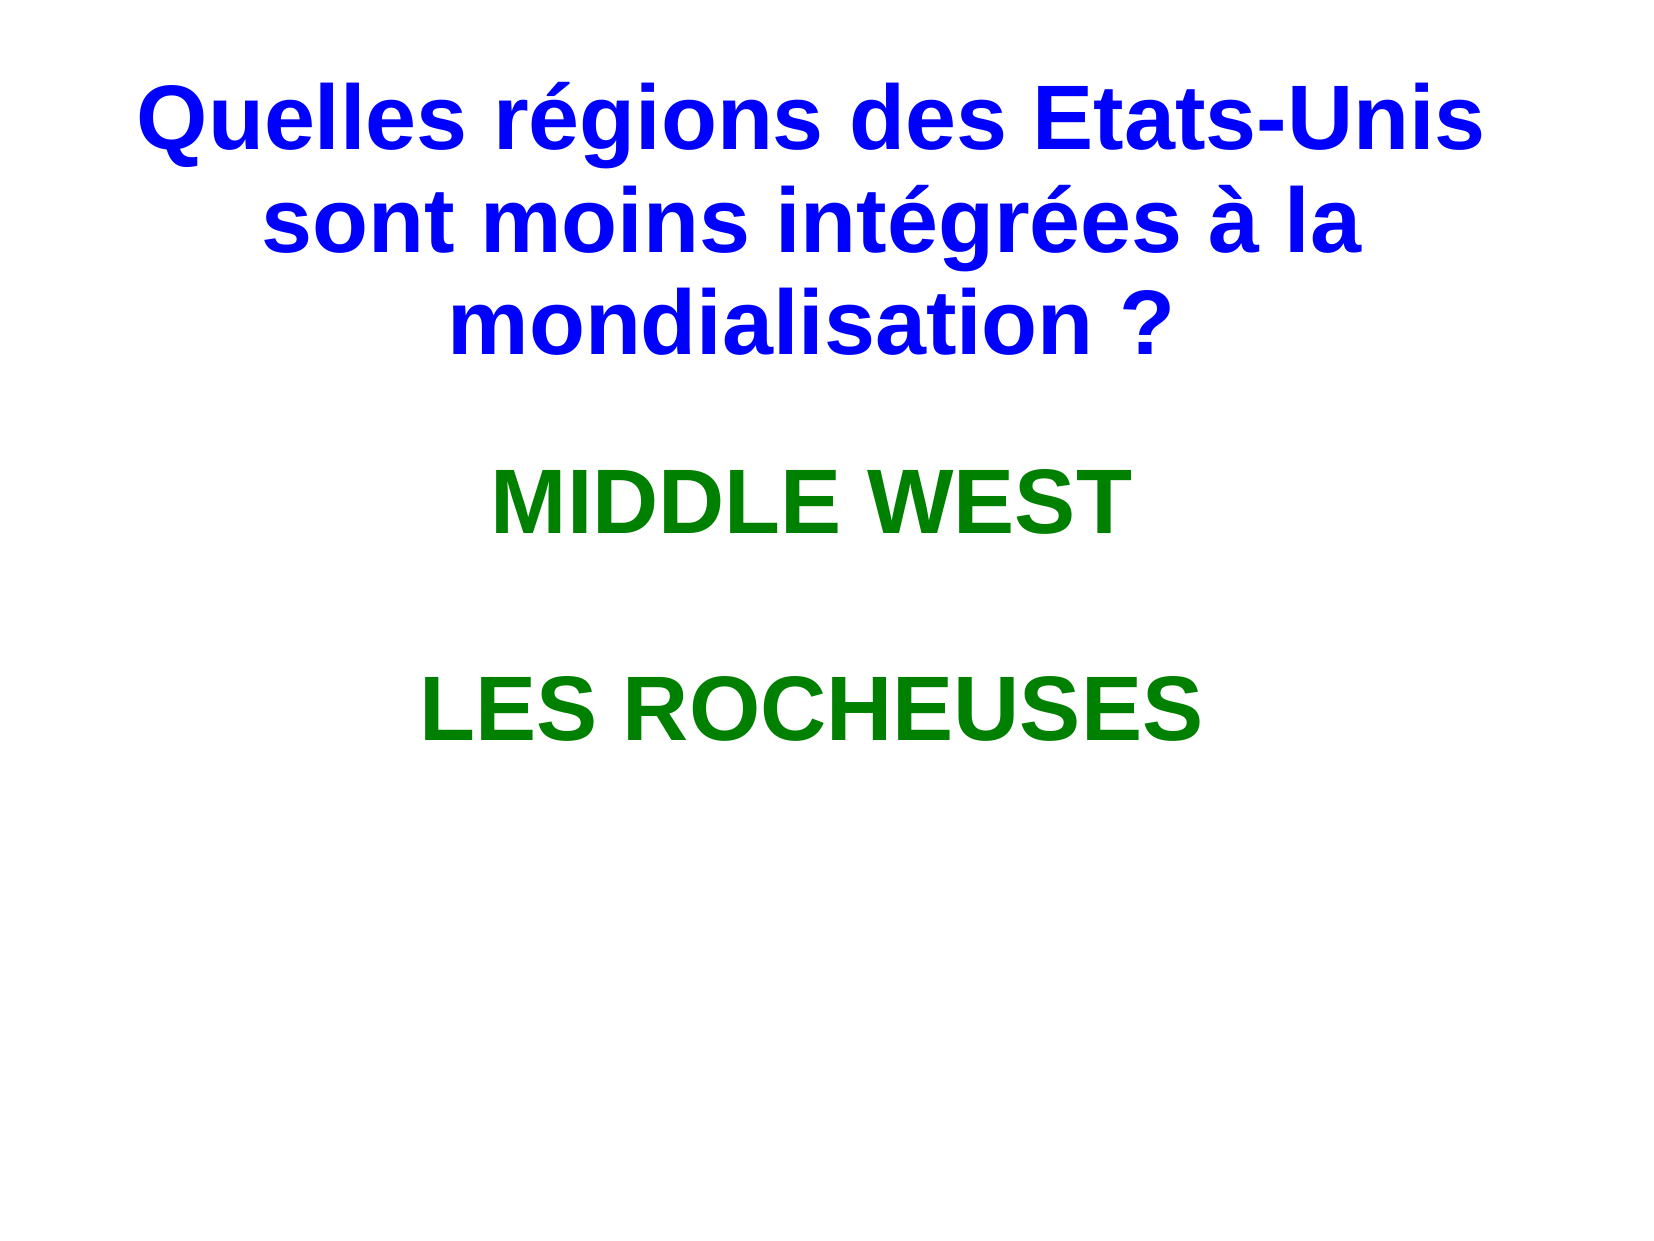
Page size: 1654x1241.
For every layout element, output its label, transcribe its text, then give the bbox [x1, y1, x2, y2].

text_box MIDDLE WEST [29, 442, 1595, 561]
text_box LES ROCHEUSES [29, 650, 1595, 768]
text_box Quelles régions des Etats-Unis sont moins intégrées à la mondialisation ? [29, 59, 1595, 382]
